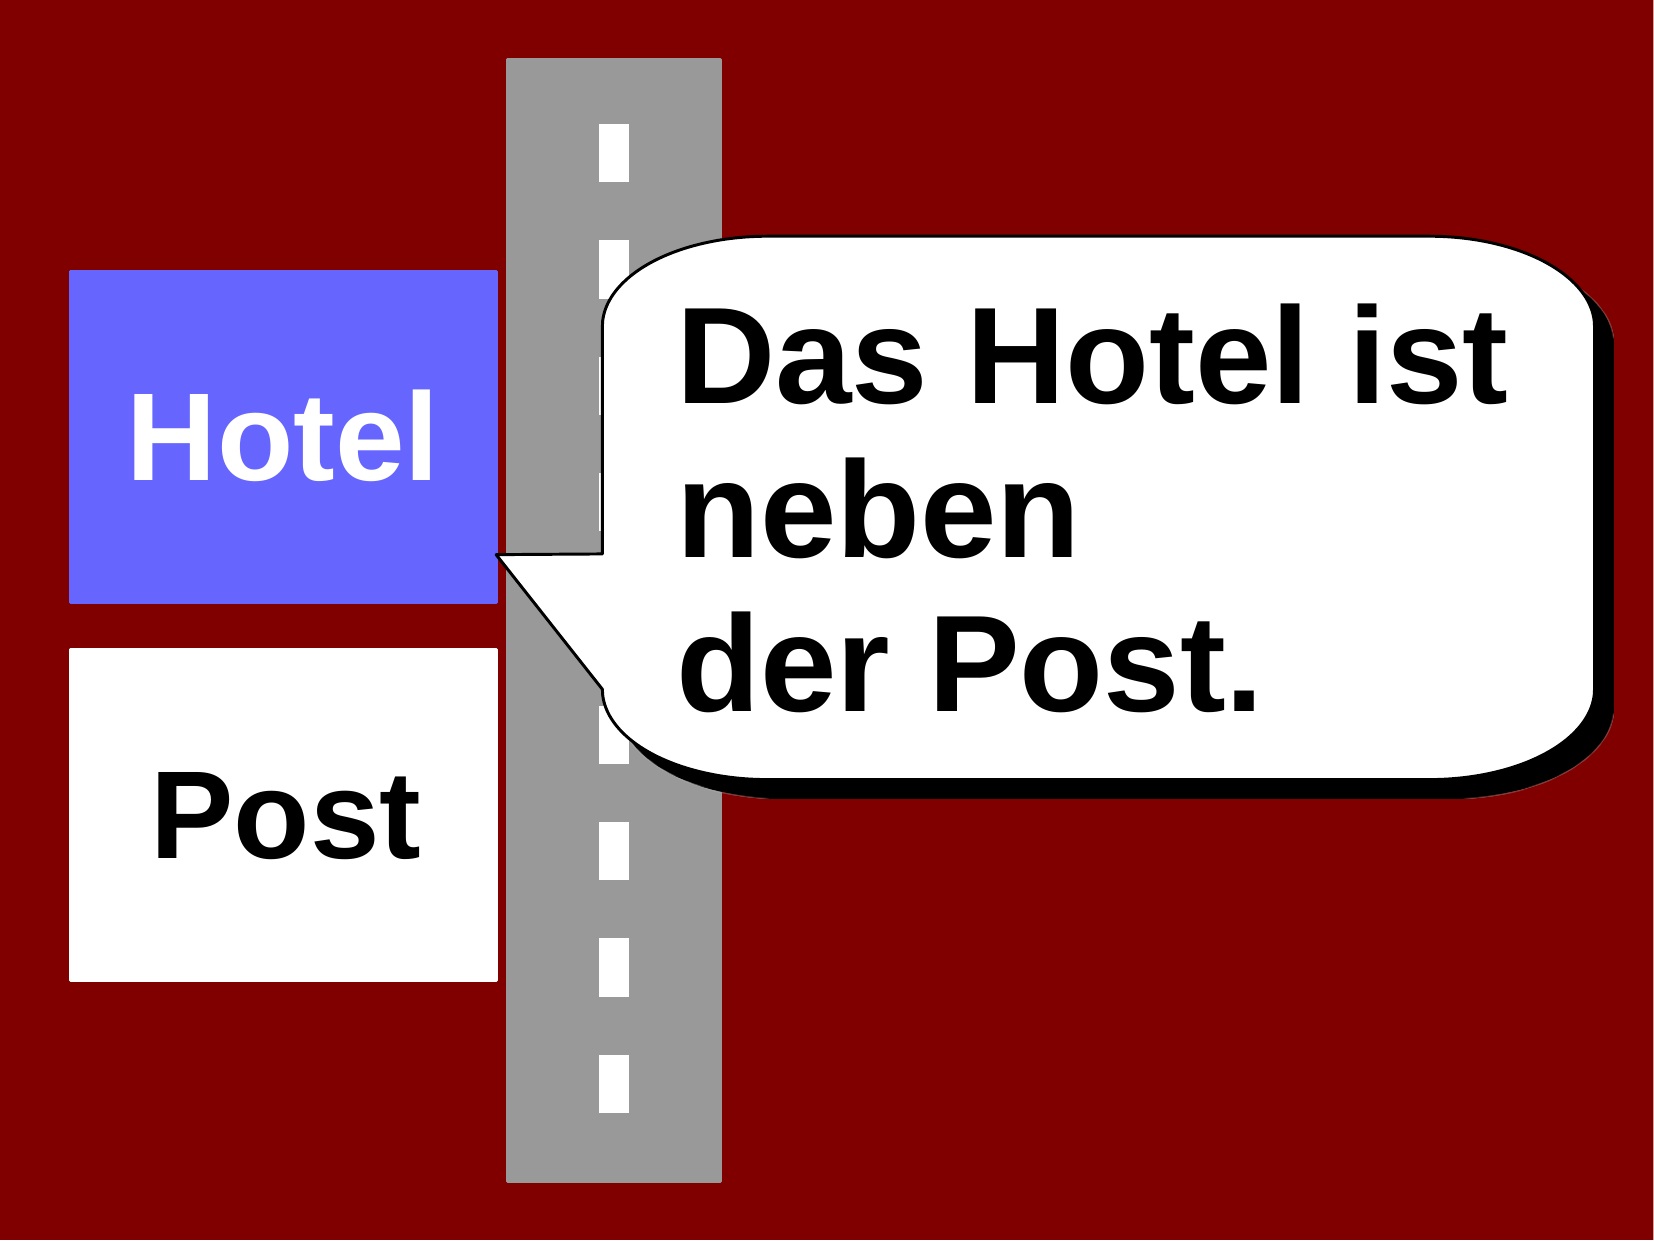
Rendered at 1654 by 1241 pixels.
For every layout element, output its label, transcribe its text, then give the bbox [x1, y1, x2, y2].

text_box [70, 649, 497, 981]
text_box Das Hotel ist neben der Post. [661, 271, 1571, 748]
text_box Hotel [112, 360, 467, 515]
text_box [70, 59, 1560, 1182]
text_box [1571, 280, 1595, 736]
text_box Post [135, 738, 491, 893]
